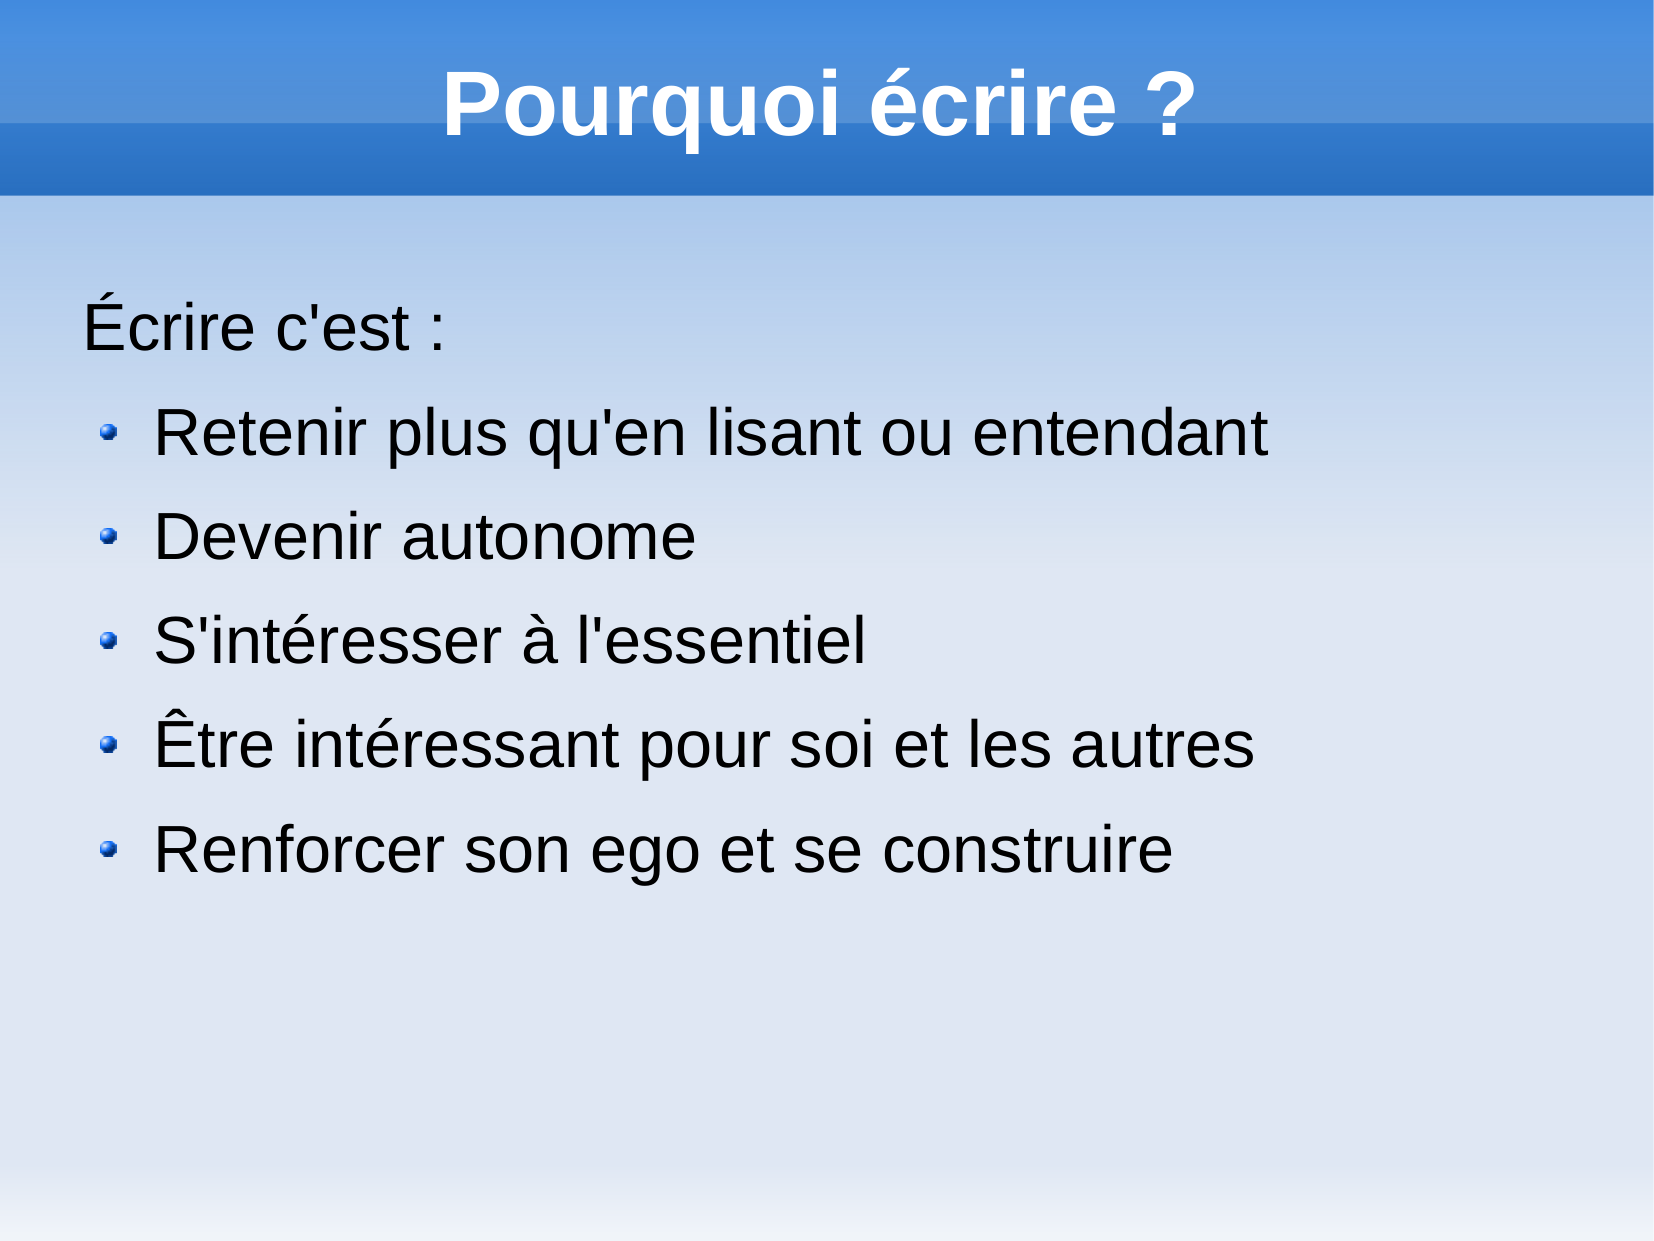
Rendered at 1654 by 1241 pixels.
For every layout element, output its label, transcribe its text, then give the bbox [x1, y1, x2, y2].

title Pourquoi écrire ? [76, 0, 1565, 208]
list Écrire c'est : Retenir plus qu'en lisant ou entendant Devenir autonome S'intéresser à l'essentiel Être intéressant pour soi et les autres Renforcer son ego et se construire [82, 290, 1571, 1109]
picture [0, 0, 1654, 1241]
